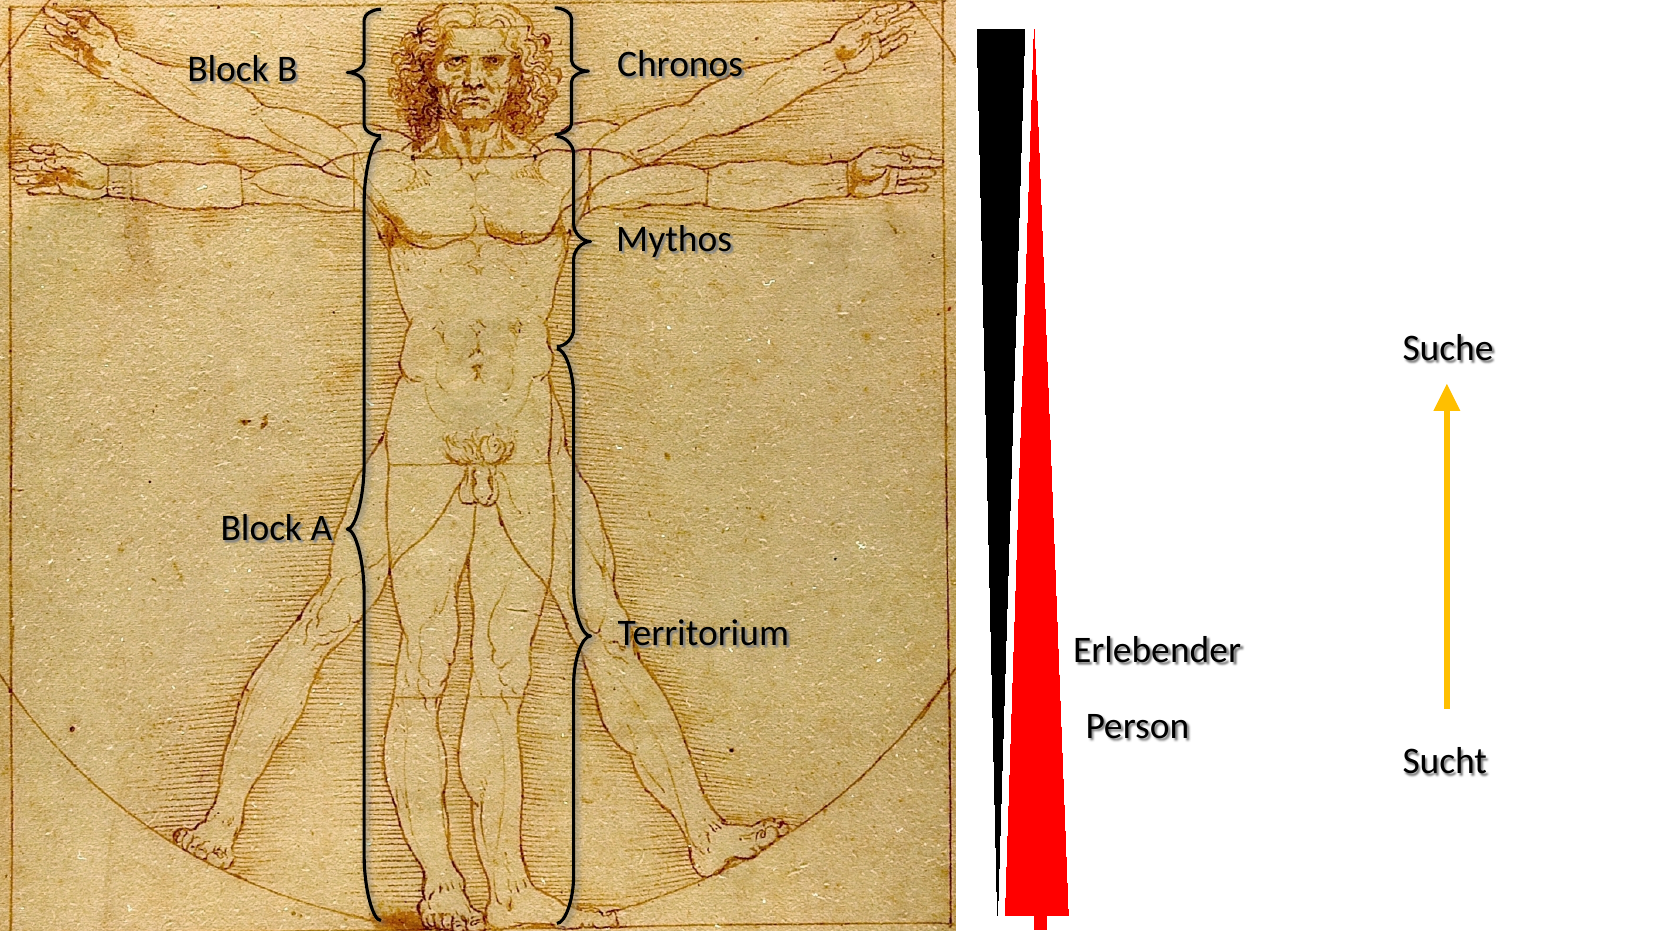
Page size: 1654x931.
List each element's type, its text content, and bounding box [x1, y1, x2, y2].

picture [0, 0, 956, 931]
text_box [977, 29, 1025, 916]
text_box [1005, 29, 1069, 916]
text_box Block B [172, 46, 313, 99]
text_box Suche [1387, 324, 1620, 378]
text_box Sucht [1387, 738, 1544, 791]
text_box Erlebender [1058, 626, 1257, 679]
text_box Mythos [601, 215, 748, 269]
text_box Chronos [602, 40, 759, 94]
text_box Block A [205, 504, 348, 557]
text_box Person [1070, 702, 1397, 831]
text_box Territorium [602, 609, 805, 663]
